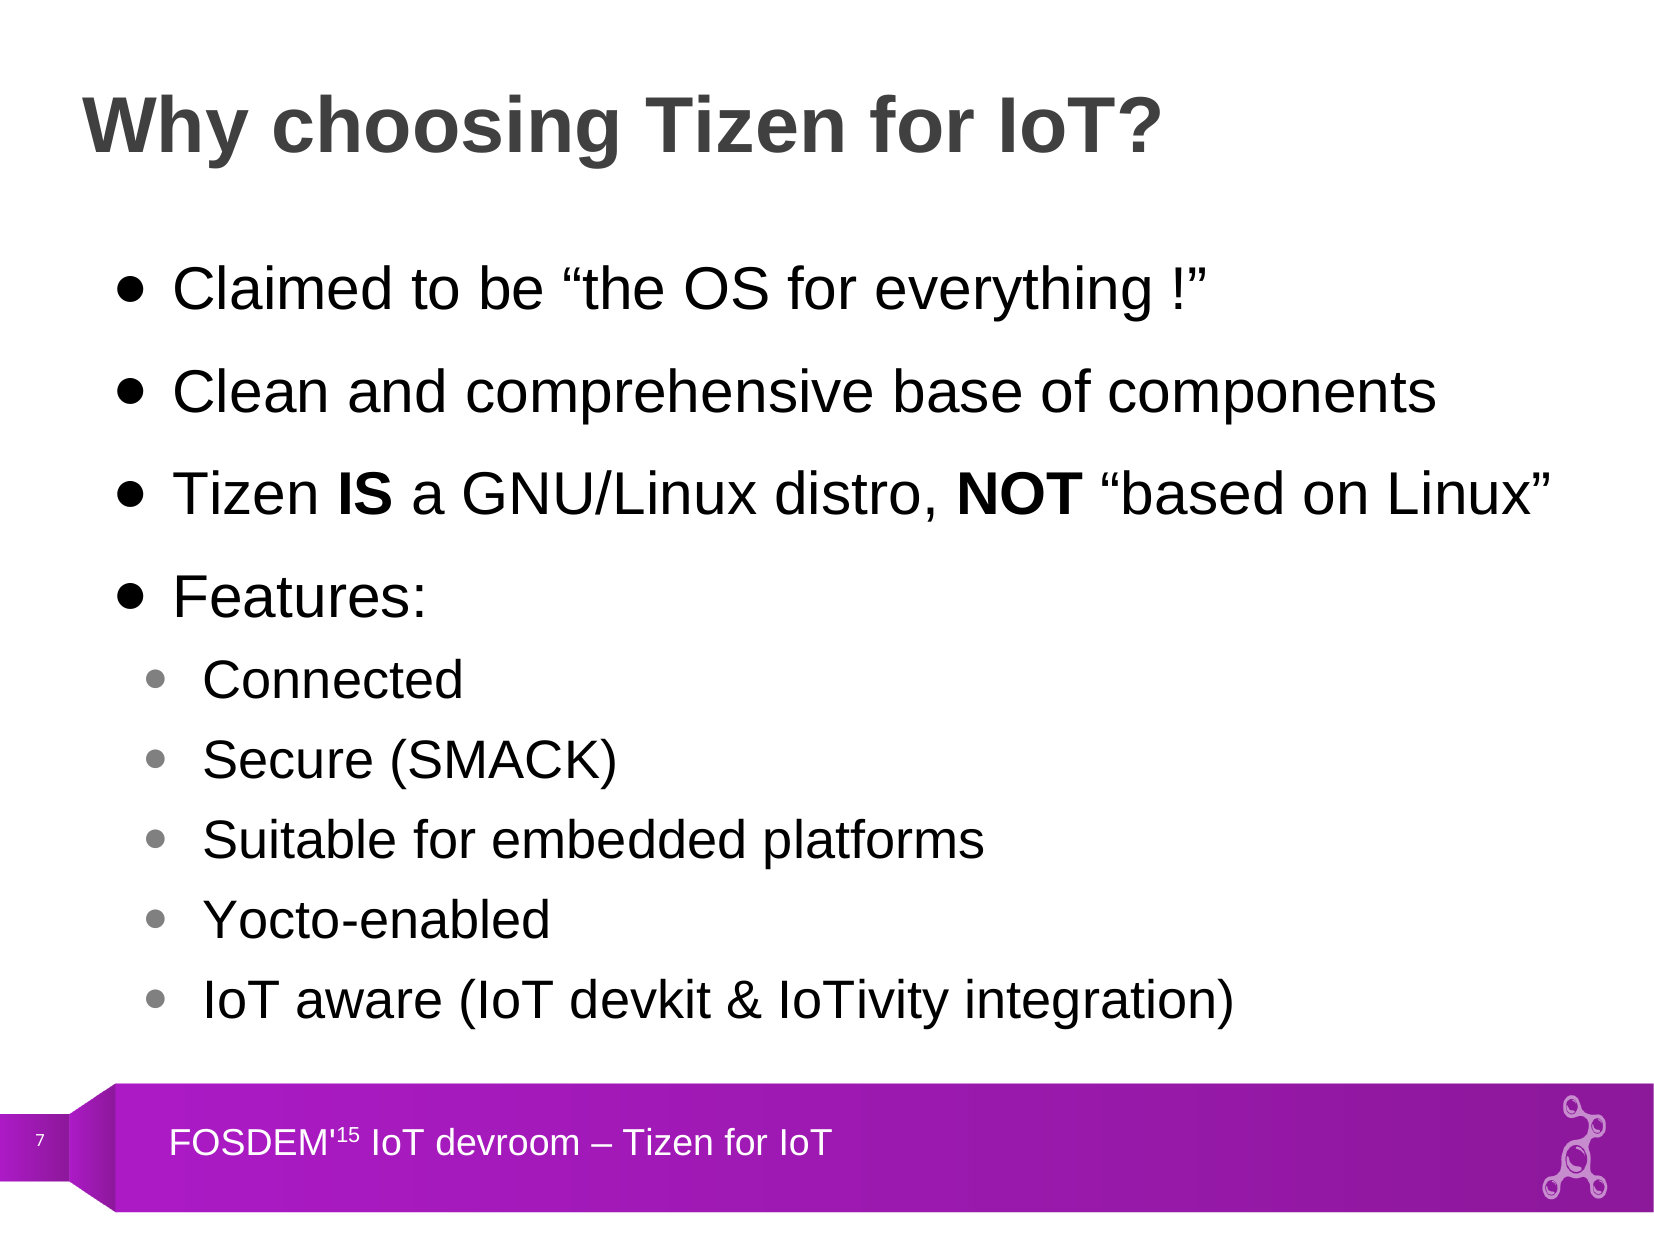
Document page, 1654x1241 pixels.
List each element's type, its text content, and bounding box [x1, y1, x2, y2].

list Claimed to be “the OS for everything !” Clean and comprehensive base of components Tizen IS a GNU/Linux distro, NOT “based on Linux” Features: Connected Secure (SMACK) Suitable for embedded platforms Yocto-enabled IoT aware (IoT devkit & IoTivity integration) [82, 249, 1571, 969]
title Why choosing Tizen for IoT? [82, 73, 1571, 235]
picture [0, 0, 1654, 1241]
